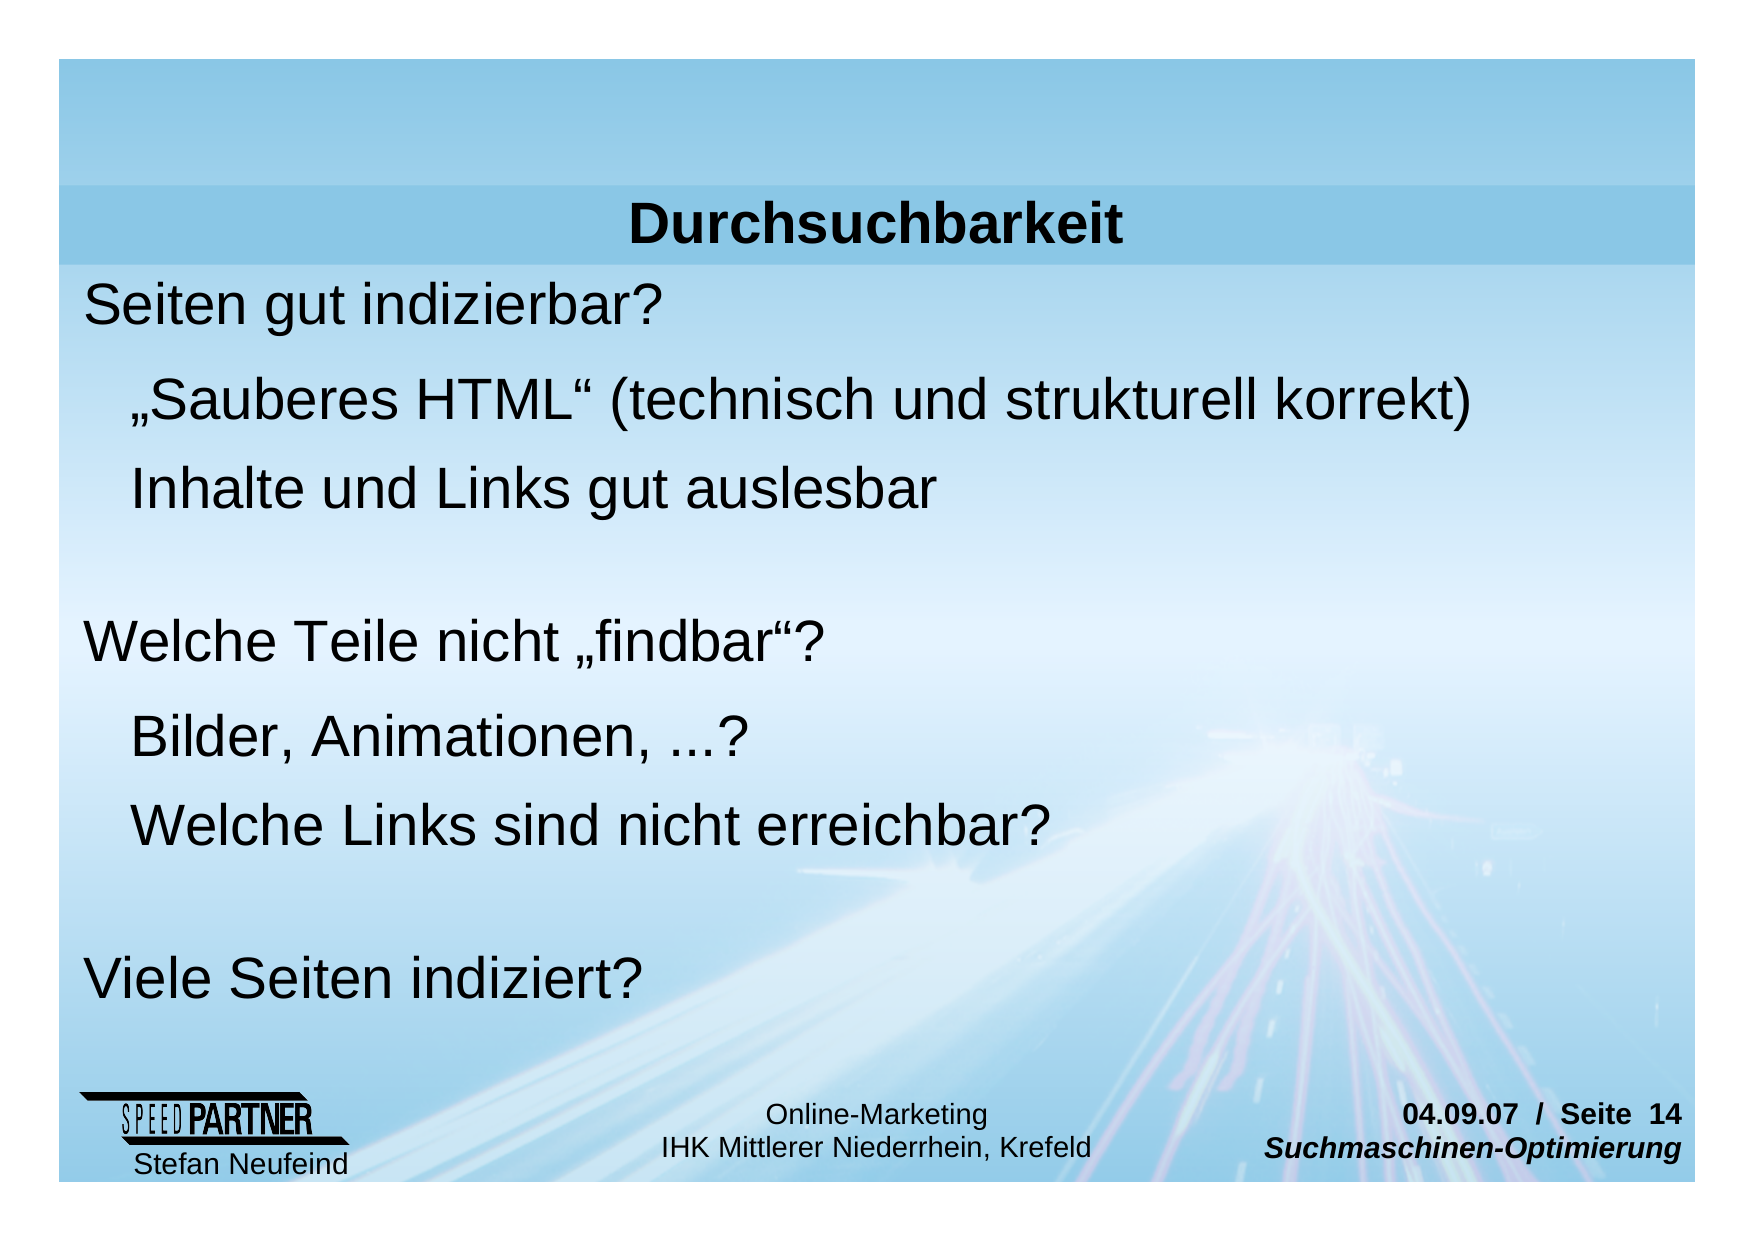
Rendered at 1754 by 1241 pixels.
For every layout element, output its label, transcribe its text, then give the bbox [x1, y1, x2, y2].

picture [59, 265, 1695, 1182]
picture [59, 59, 1695, 185]
title Durchsuchbarkeit [59, 190, 1695, 257]
list Seiten gut indizierbar? „Sauberes HTML“ (technisch und strukturell korrekt) Inhalte und Links gut auslesbar Welche Teile nicht „findbar“? Bilder, Animationen, ...? Welche Links sind nicht erreichbar? Viele Seiten indiziert? [71, 272, 1695, 1055]
